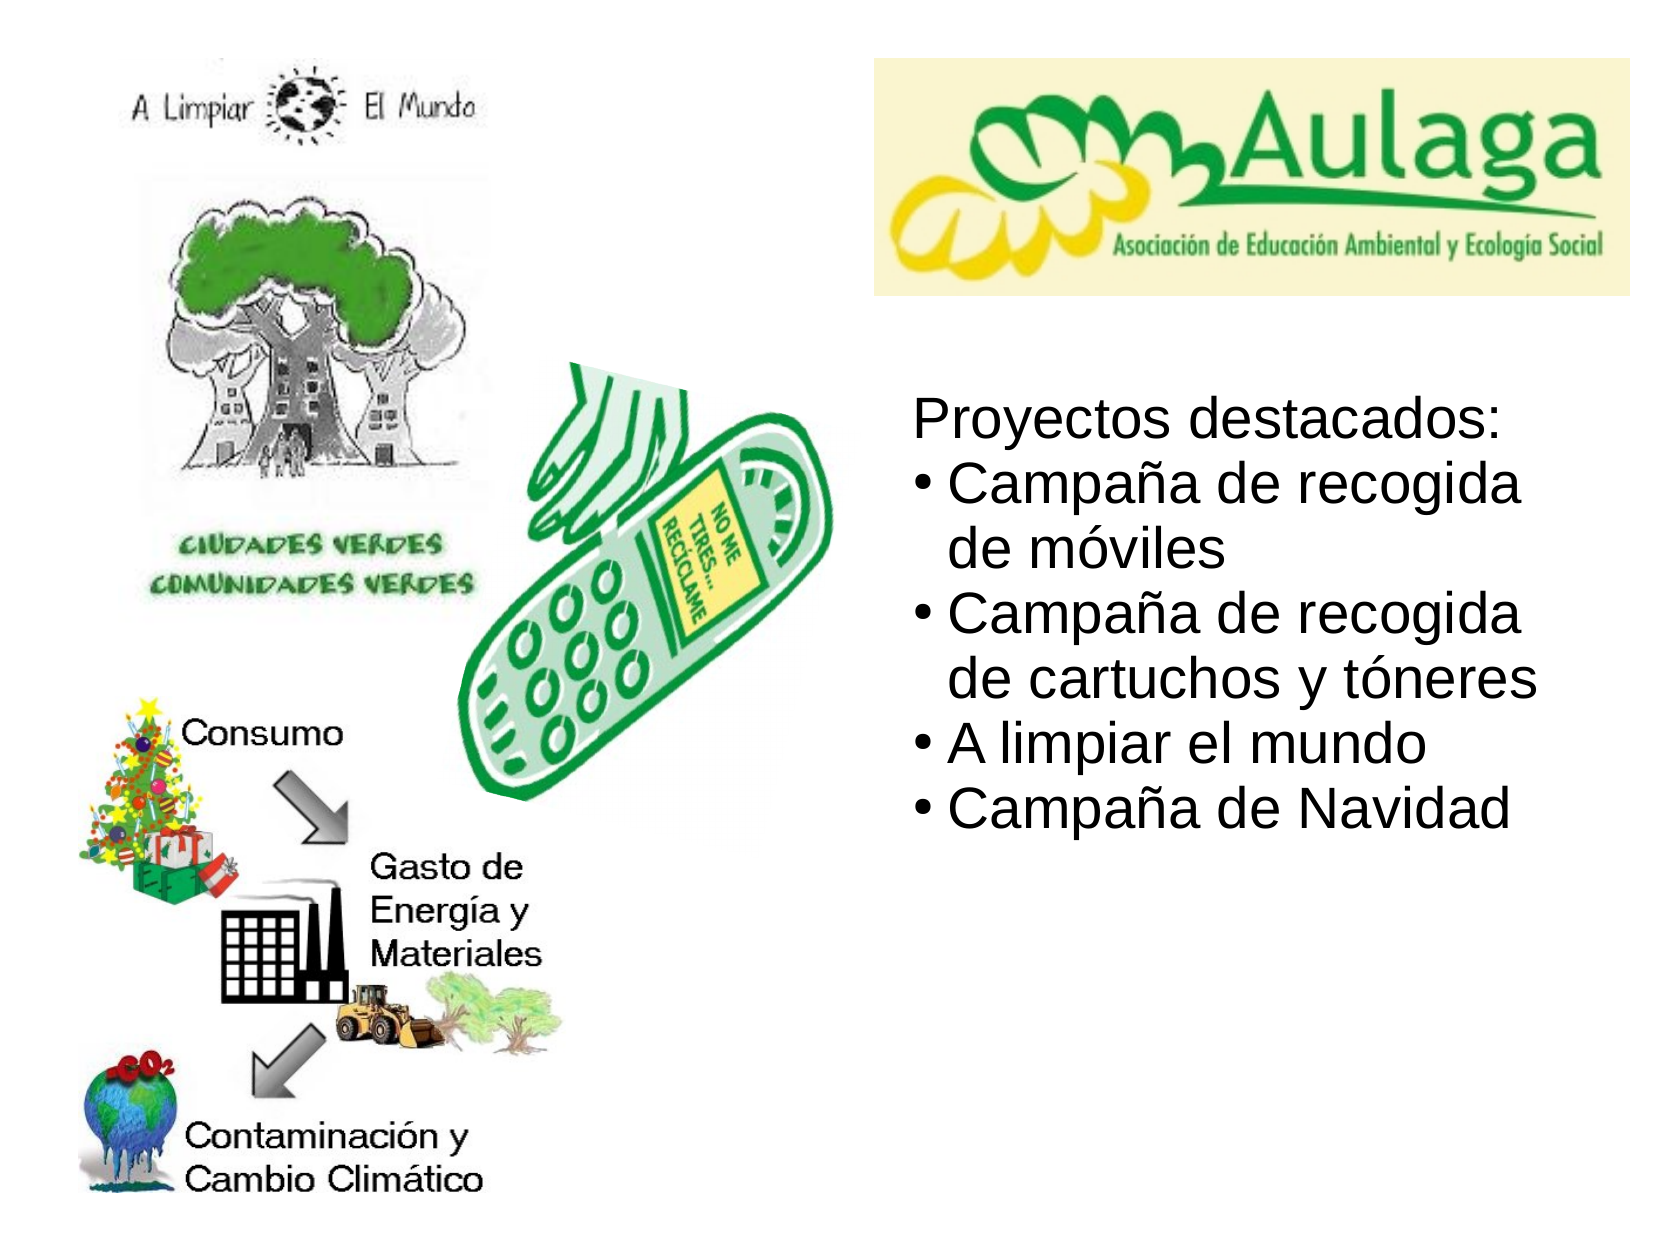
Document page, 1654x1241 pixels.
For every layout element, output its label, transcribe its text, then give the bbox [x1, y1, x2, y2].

picture [78, 58, 861, 1193]
picture [874, 58, 1630, 296]
text_box Proyectos destacados: Campaña de recogida de móviles Campaña de recogida de cartuchos y tóneres A limpiar el mundo Campaña de Navidad [897, 377, 1583, 1043]
